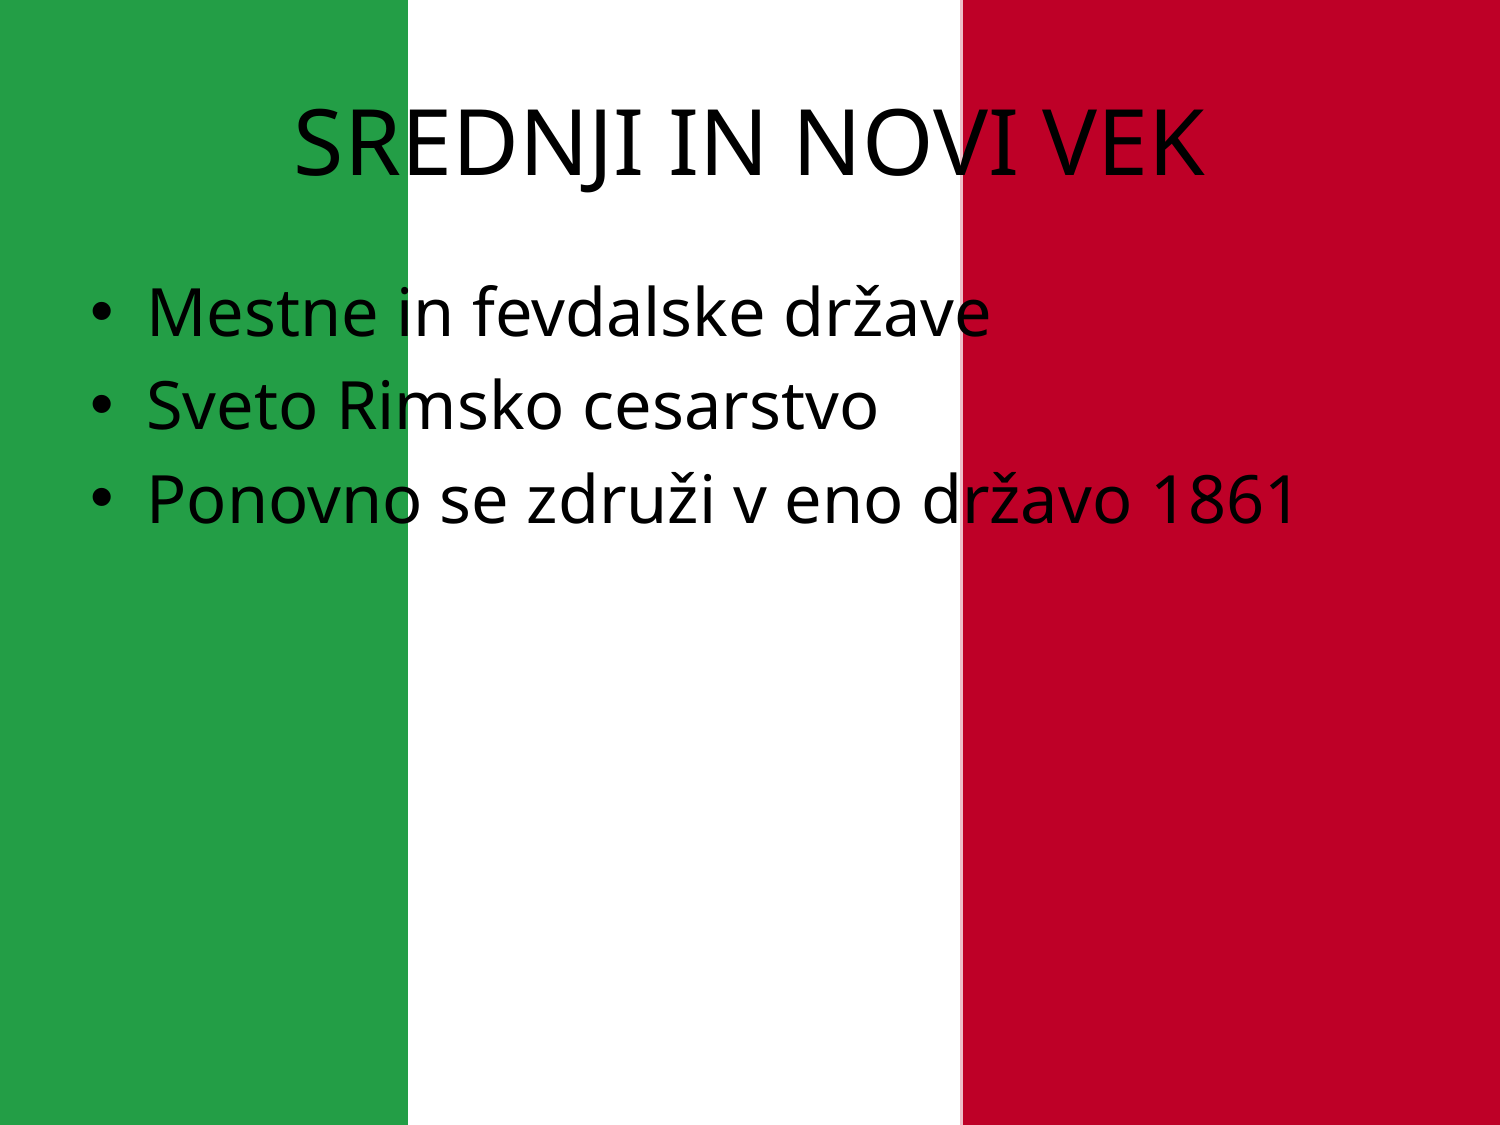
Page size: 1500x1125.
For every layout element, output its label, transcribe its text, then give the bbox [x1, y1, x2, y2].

title SREDNJI IN NOVI VEK [75, 45, 1425, 233]
list Mestne in fevdalske države Sveto Rimsko cesarstvo Ponovno se združi v eno državo 1861 [75, 262, 1425, 1005]
picture [0, 0, 1500, 1125]
